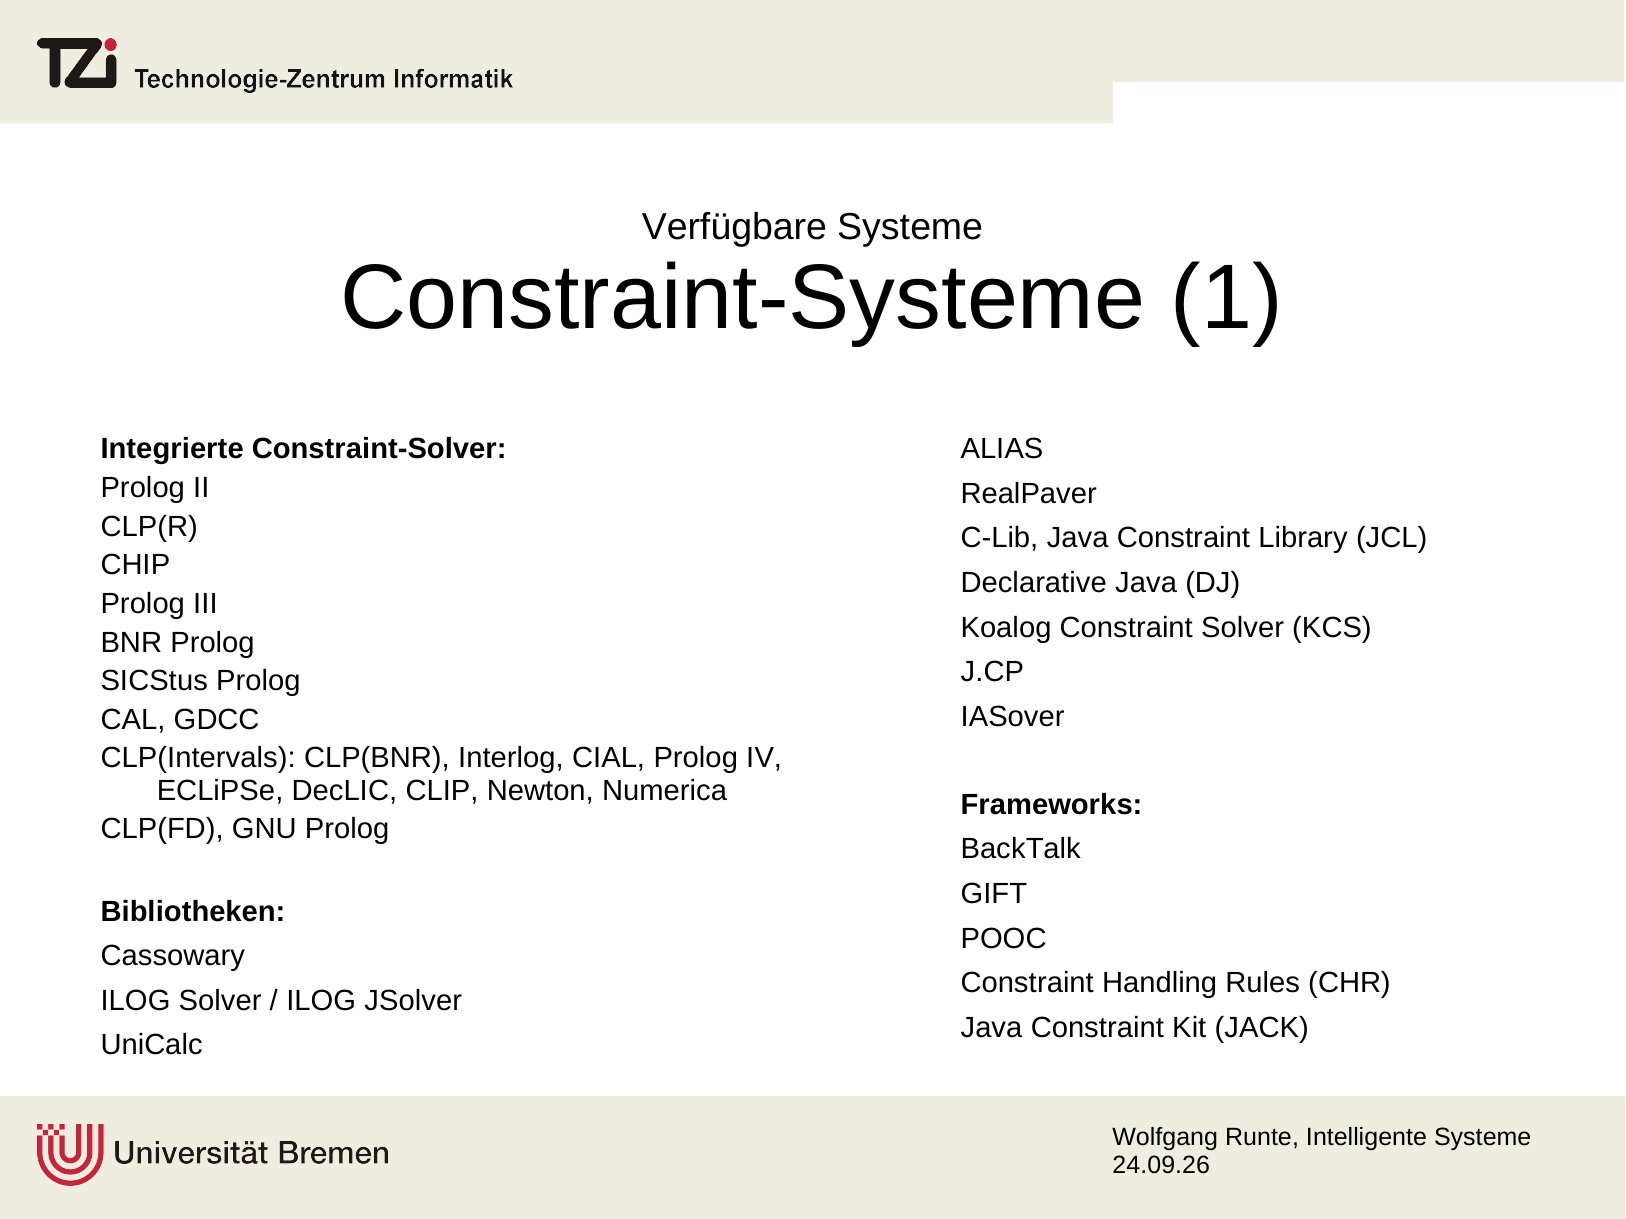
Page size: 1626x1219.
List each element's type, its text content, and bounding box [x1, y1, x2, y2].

list ALIAS RealPaver C-Lib, Java Constraint Library (JCL) Declarative Java (DJ) Koalog Constraint Solver (KCS) J.CP IASover Frameworks: BackTalk GIFT POOC Constraint Handling Rules (CHR) Java Constraint Kit (JACK) [960, 433, 1550, 1066]
picture [37, 1124, 388, 1186]
title Verfügbare Systeme Constraint-Systeme (1) [112, 162, 1513, 393]
picture [37, 38, 513, 93]
list Integrierte Constraint-Solver: Prolog II CLP(R) CHIP Prolog III BNR Prolog SICStus Prolog CAL, GDCC CLP(Intervals): CLP(BNR), Interlog, CIAL, Prolog IV, ECLiPSe, DecLIC, CLIP, Newton, Numerica CLP(FD), GNU Prolog Bibliotheken: Cassowary ILOG Solver / ILOG JSolver UniCalc [100, 433, 852, 1070]
